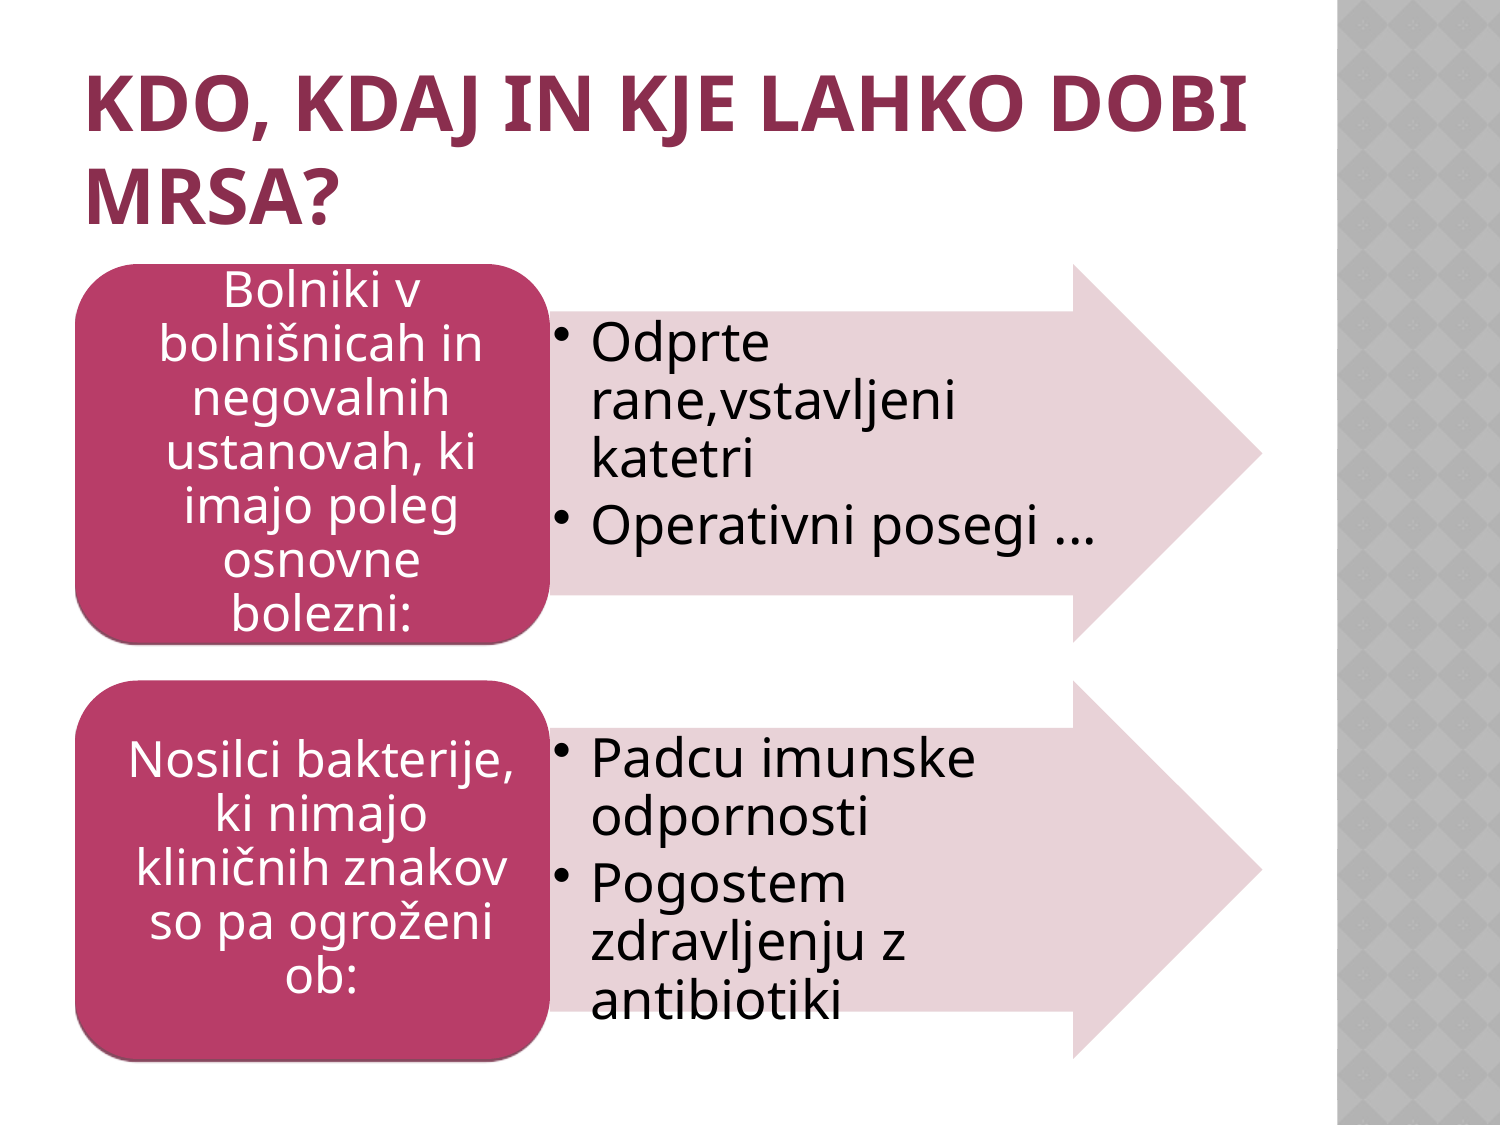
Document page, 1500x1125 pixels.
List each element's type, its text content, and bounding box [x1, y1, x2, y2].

text_box Odprte rane,vstavljeni katetri Operativni posegi ... [549, 264, 1263, 643]
text_box Nosilci bakterije, ki nimajo kliničnih znakov so pa ogroženi ob: [75, 680, 550, 1059]
title Kdo, kdaj in kje lahko dobi mrsa? [75, 52, 1263, 240]
text_box Padcu imunske odpornosti Pogostem zdravljenju z antibiotiki [549, 680, 1263, 1059]
text_box Bolniki v bolnišnicah in negovalnih ustanovah, ki imajo poleg osnovne bolezni: [75, 264, 550, 643]
